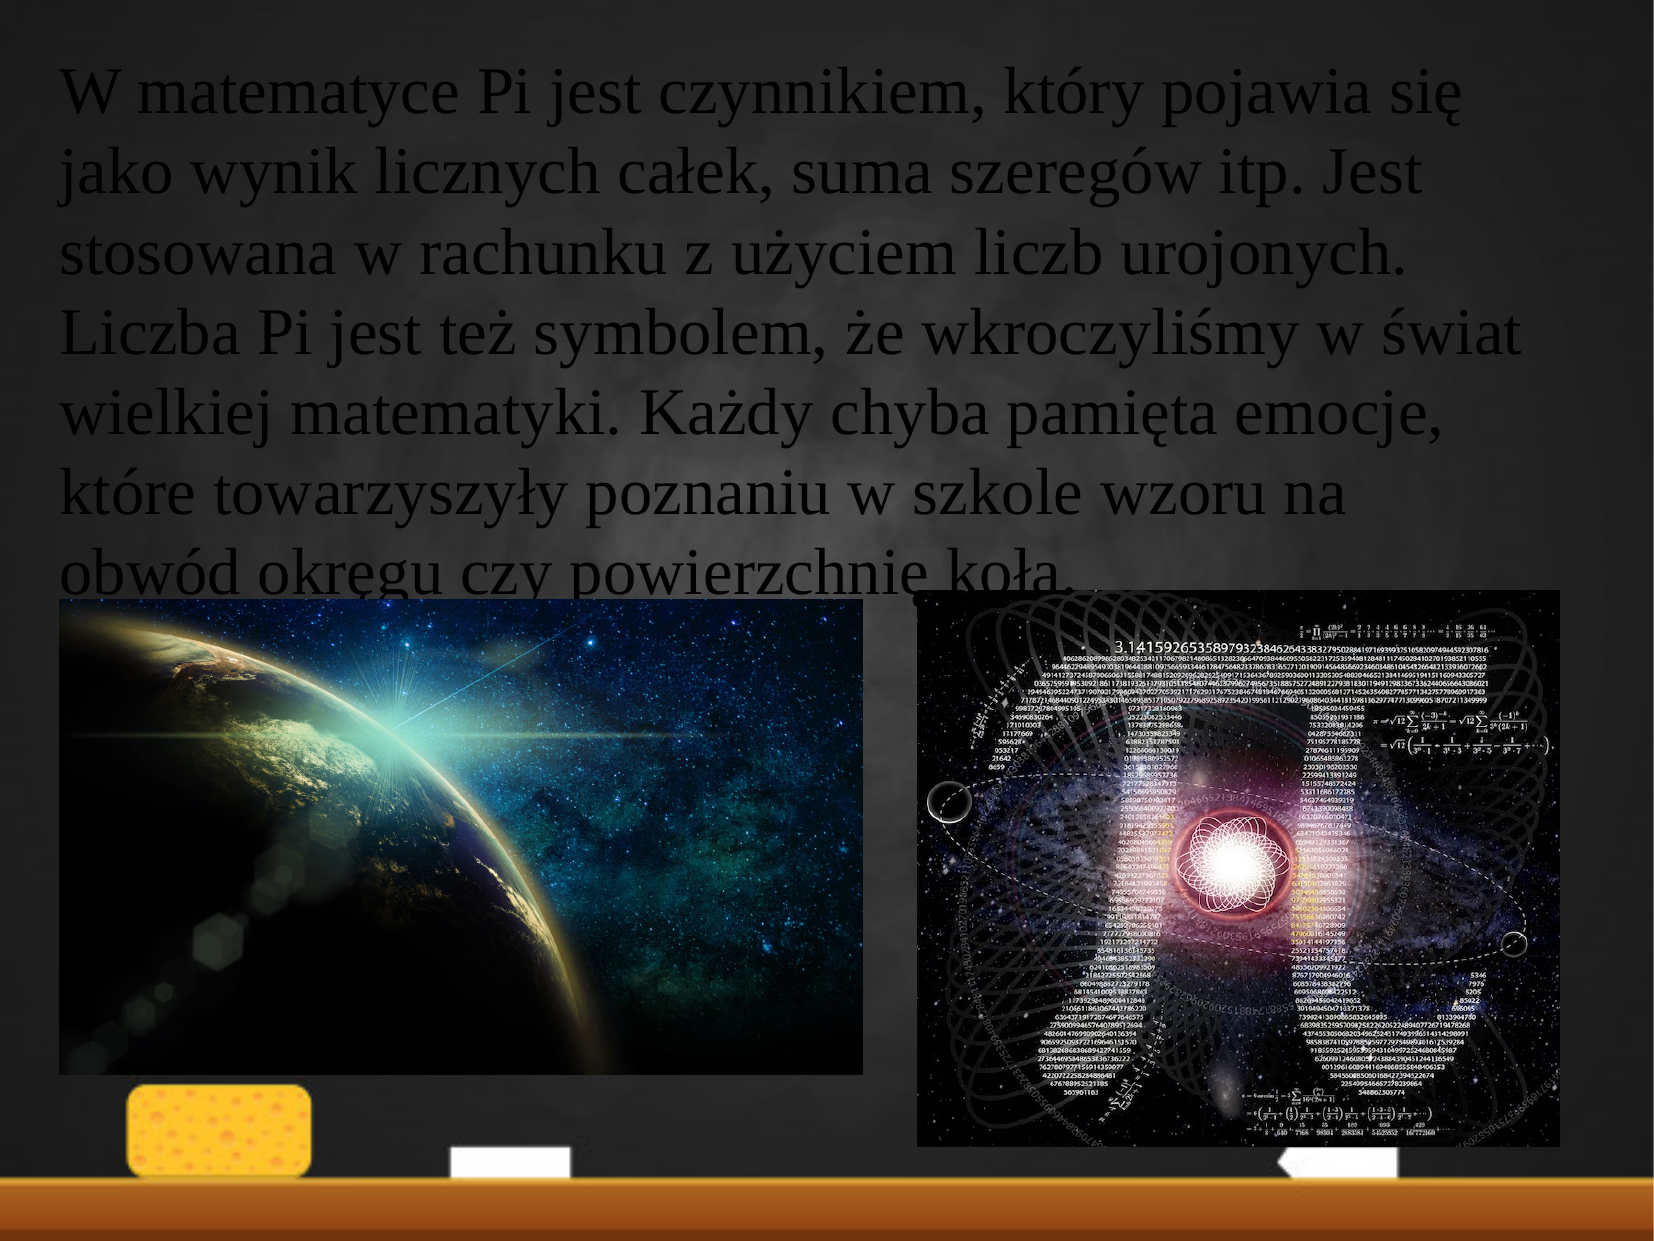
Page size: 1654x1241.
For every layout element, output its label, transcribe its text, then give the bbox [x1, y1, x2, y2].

picture [917, 590, 1560, 1147]
picture [59, 599, 863, 1075]
list W matematyce Pi jest czynnikiem, który pojawia się jako wynik licznych całek, suma szeregów itp. Jest stosowana w rachunku z użyciem liczb urojonych. Liczba Pi jest też symbolem, że wkroczyliśmy w świat wielkiej matematyki. Każdy chyba pamięta emocje, które towarzyszyły poznaniu w szkole wzoru na obwód okręgu czy powierzchnię koła. [59, 47, 1548, 866]
